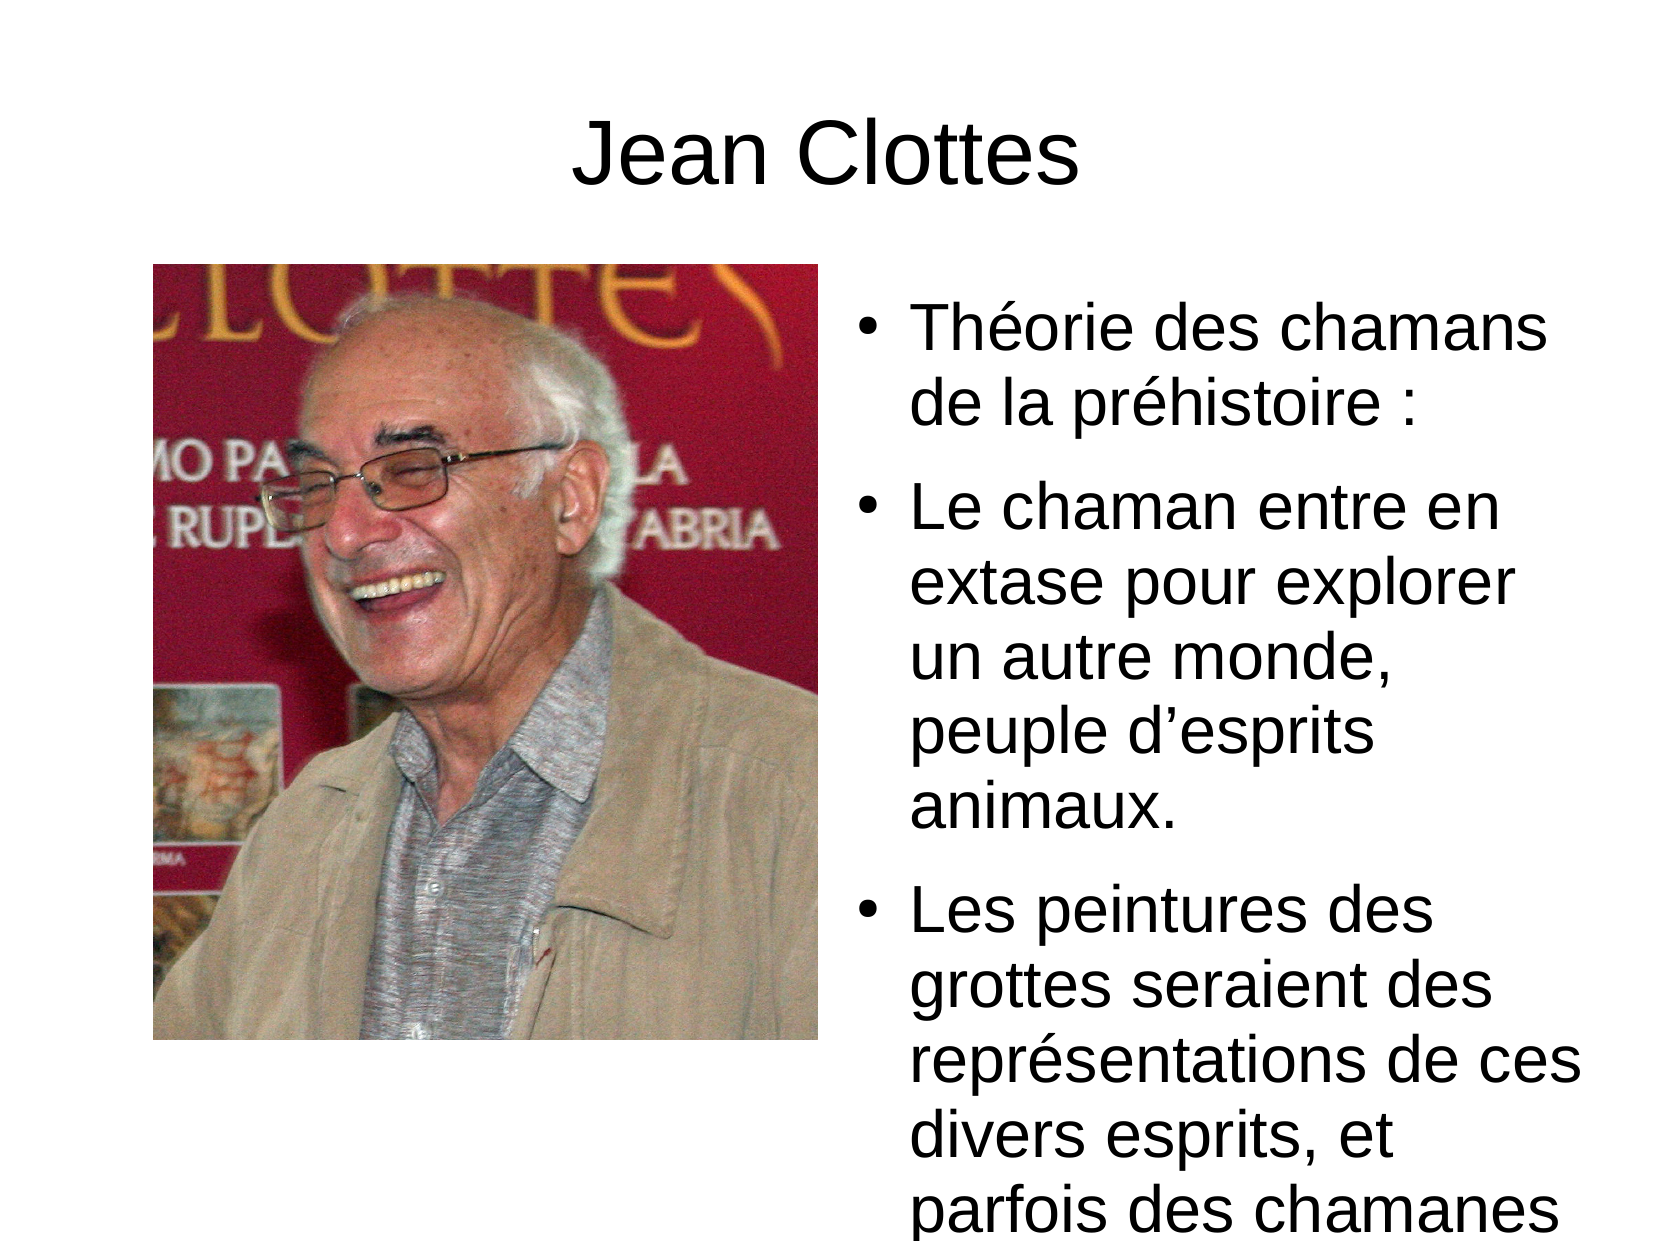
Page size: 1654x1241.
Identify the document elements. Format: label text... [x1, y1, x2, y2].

picture [153, 264, 818, 1040]
title Jean Clottes [82, 49, 1571, 257]
list Théorie des chamans de la préhistoire : Le chaman entre en extase pour explorer un autre monde, peuple d’esprits animaux. Les peintures des grottes seraient des représentations de ces divers esprits, et parfois des chamanes (figures thériomorphes = êtres humains ayant une forme partiellement animale). [838, 290, 1595, 1010]
